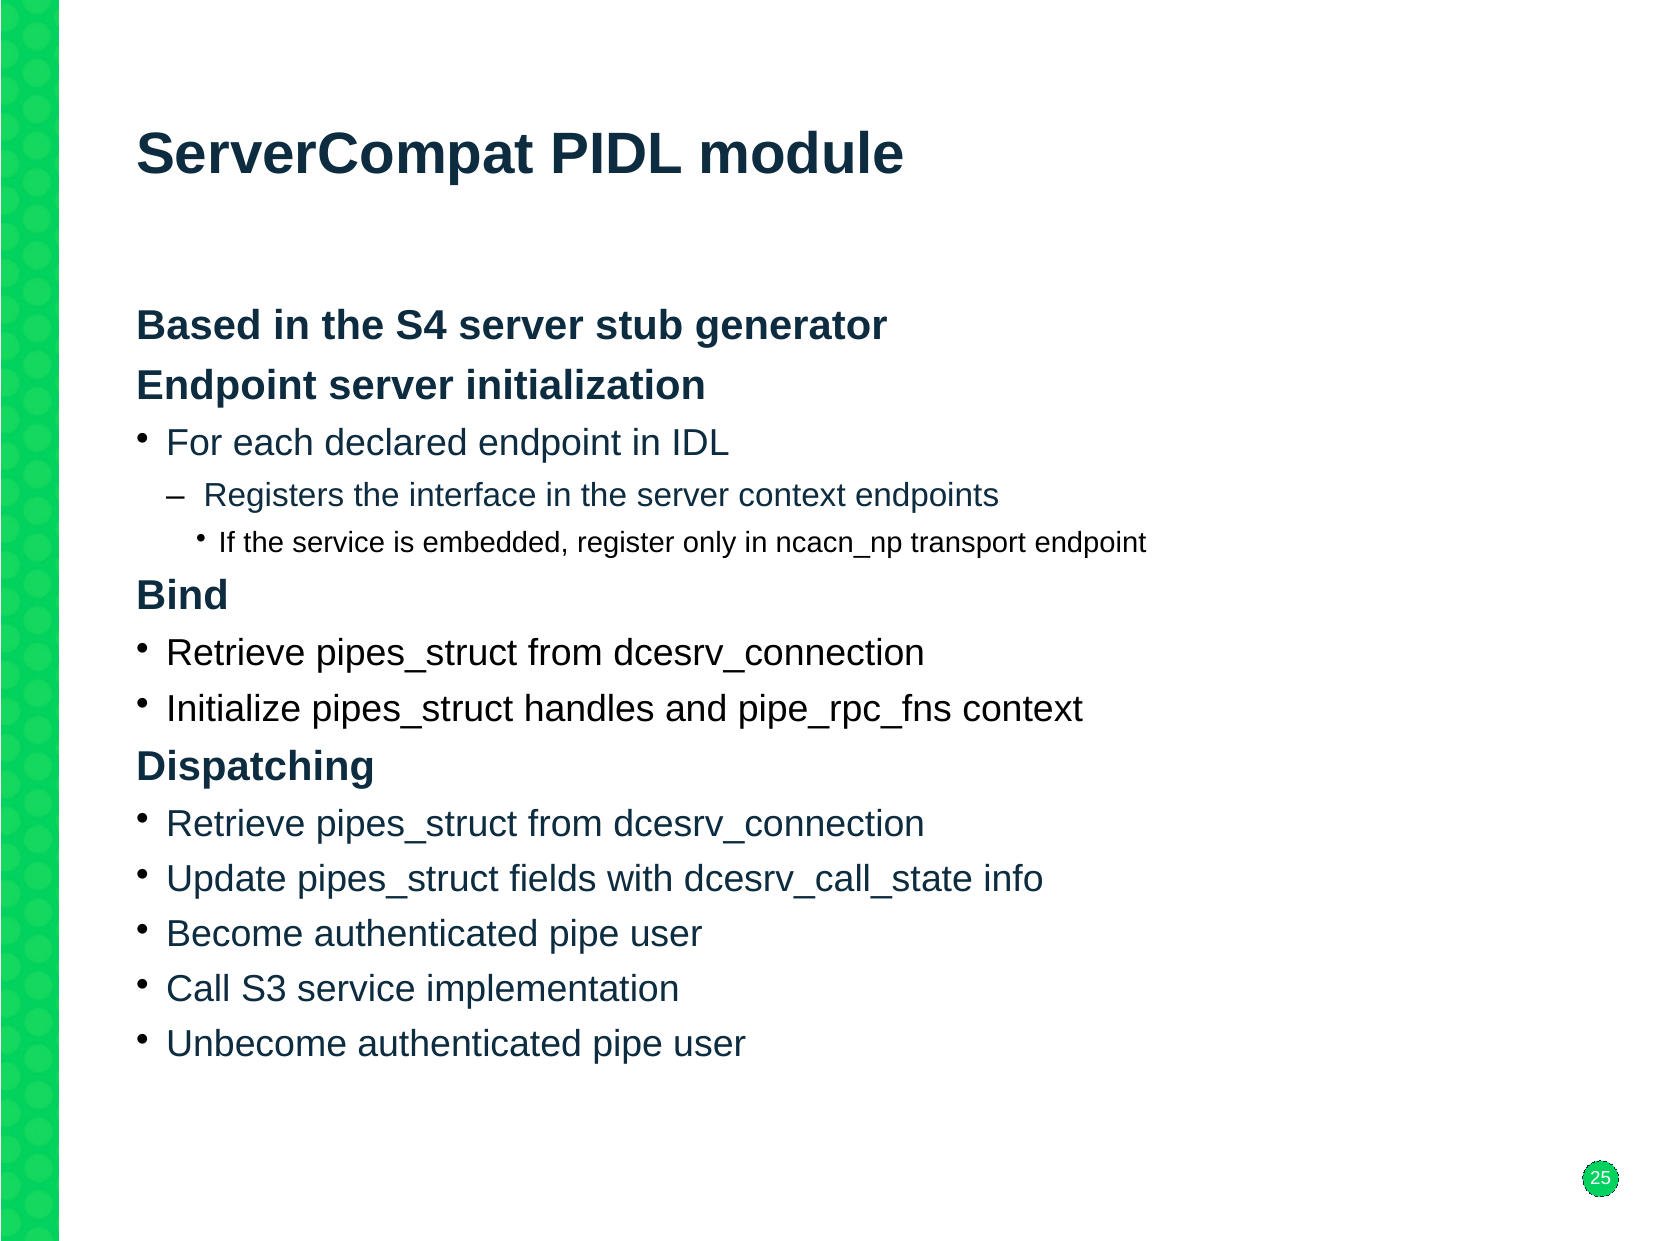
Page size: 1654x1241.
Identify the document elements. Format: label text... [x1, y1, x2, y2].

title ServerCompat PIDL module [121, 49, 1531, 257]
picture [1, 0, 59, 1241]
list Based in the S4 server stub generator Endpoint server initialization For each declared endpoint in IDL Registers the interface in the server context endpoints If the service is embedded, register only in ncacn_np transport endpoint Bind Retrieve pipes_struct from dcesrv_connection Initialize pipes_struct handles and pipe_rpc_fns context Dispatching Retrieve pipes_struct from dcesrv_connection Update pipes_struct fields with dcesrv_call_state info Become authenticated pipe user Call S3 service implementation Unbecome authenticated pipe user [121, 290, 1531, 1100]
